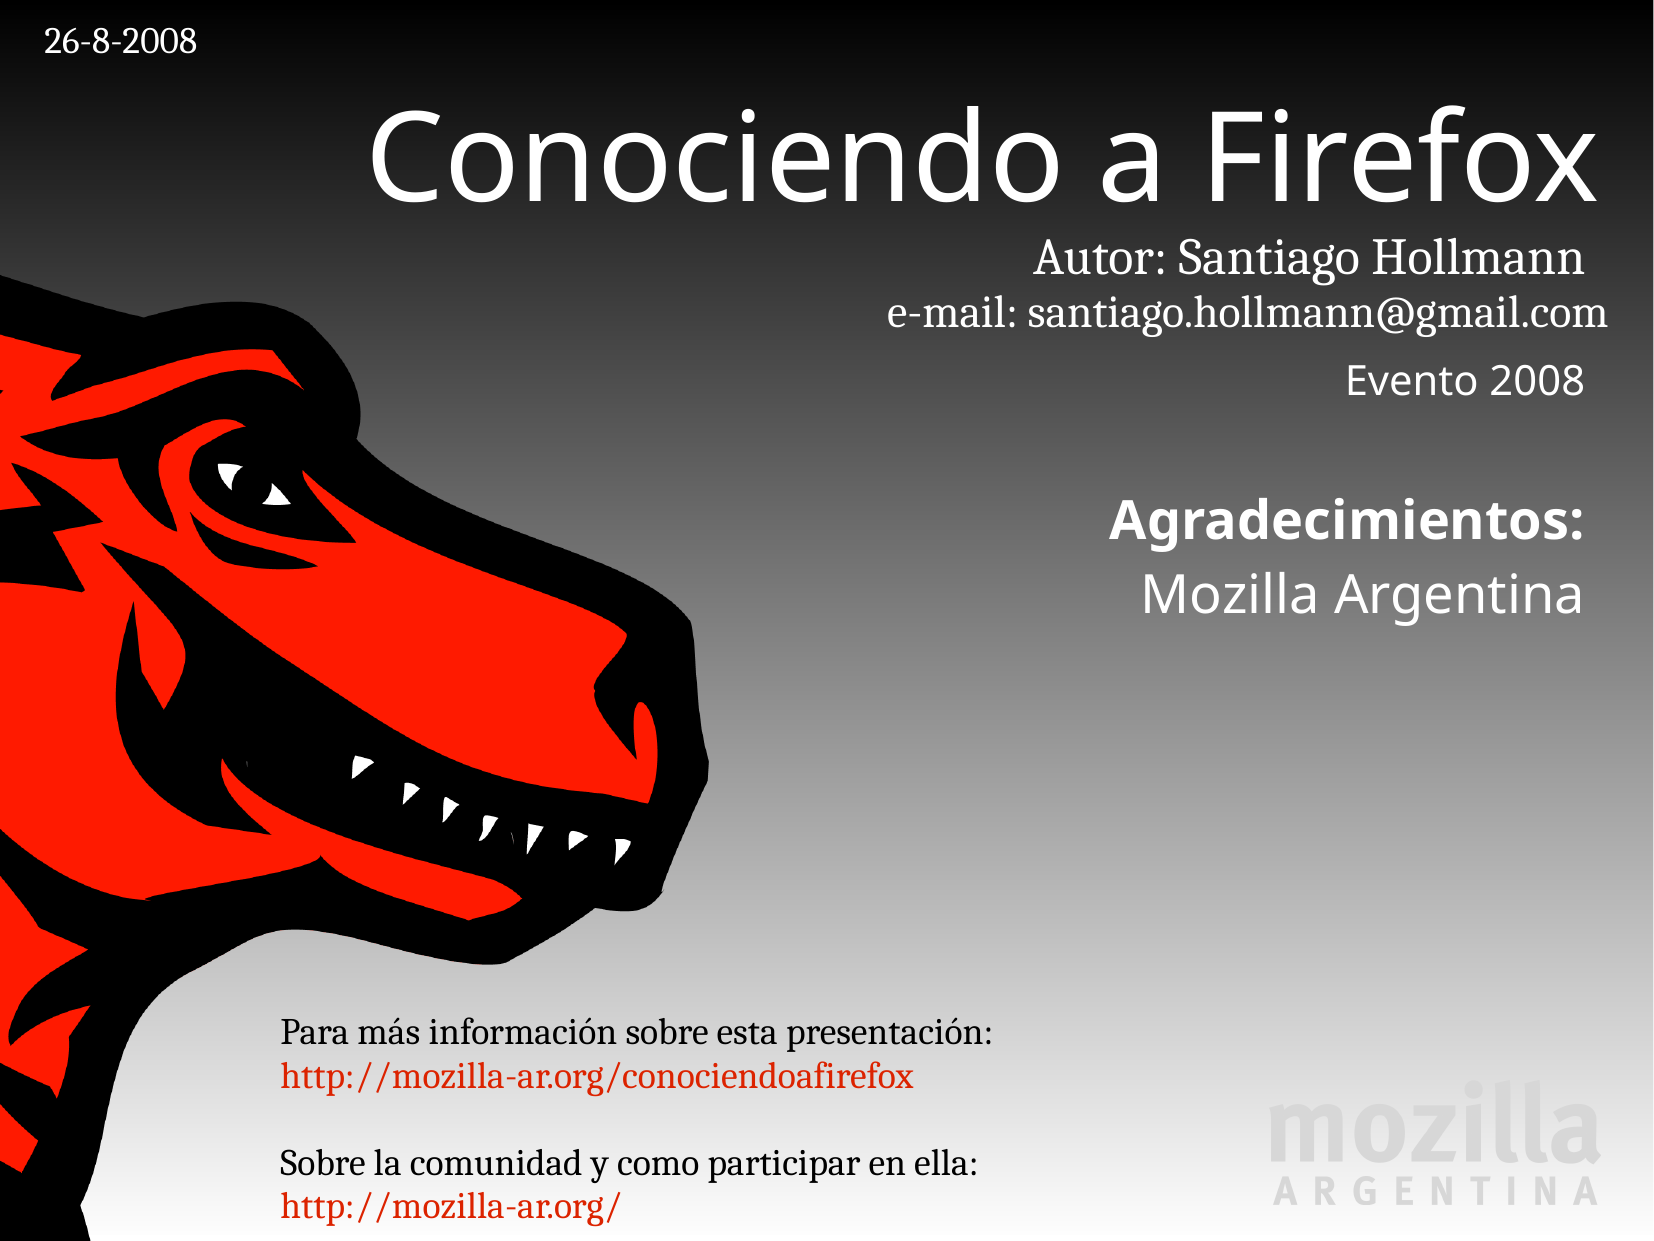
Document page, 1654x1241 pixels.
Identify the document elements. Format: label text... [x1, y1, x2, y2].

text_box 26-8-2008 [29, 12, 253, 114]
text_box Autor: Santiago Hollmann [531, 220, 1601, 296]
picture [0, 266, 709, 1241]
title Conociendo a Firefox [29, 49, 1601, 257]
picture [1269, 1080, 1601, 1205]
text_box Evento 2008 Agradecimientos: Mozilla Argentina [826, 348, 1601, 993]
text_box Para más información sobre esta presentación: http://mozilla-ar.org/conociendoafirefox Sobre la comunidad y como participar en ella: http://mozilla-ar.org/ [265, 1003, 1183, 1237]
text_box e-mail: santiago.hollmann@gmail.com [555, 279, 1625, 348]
